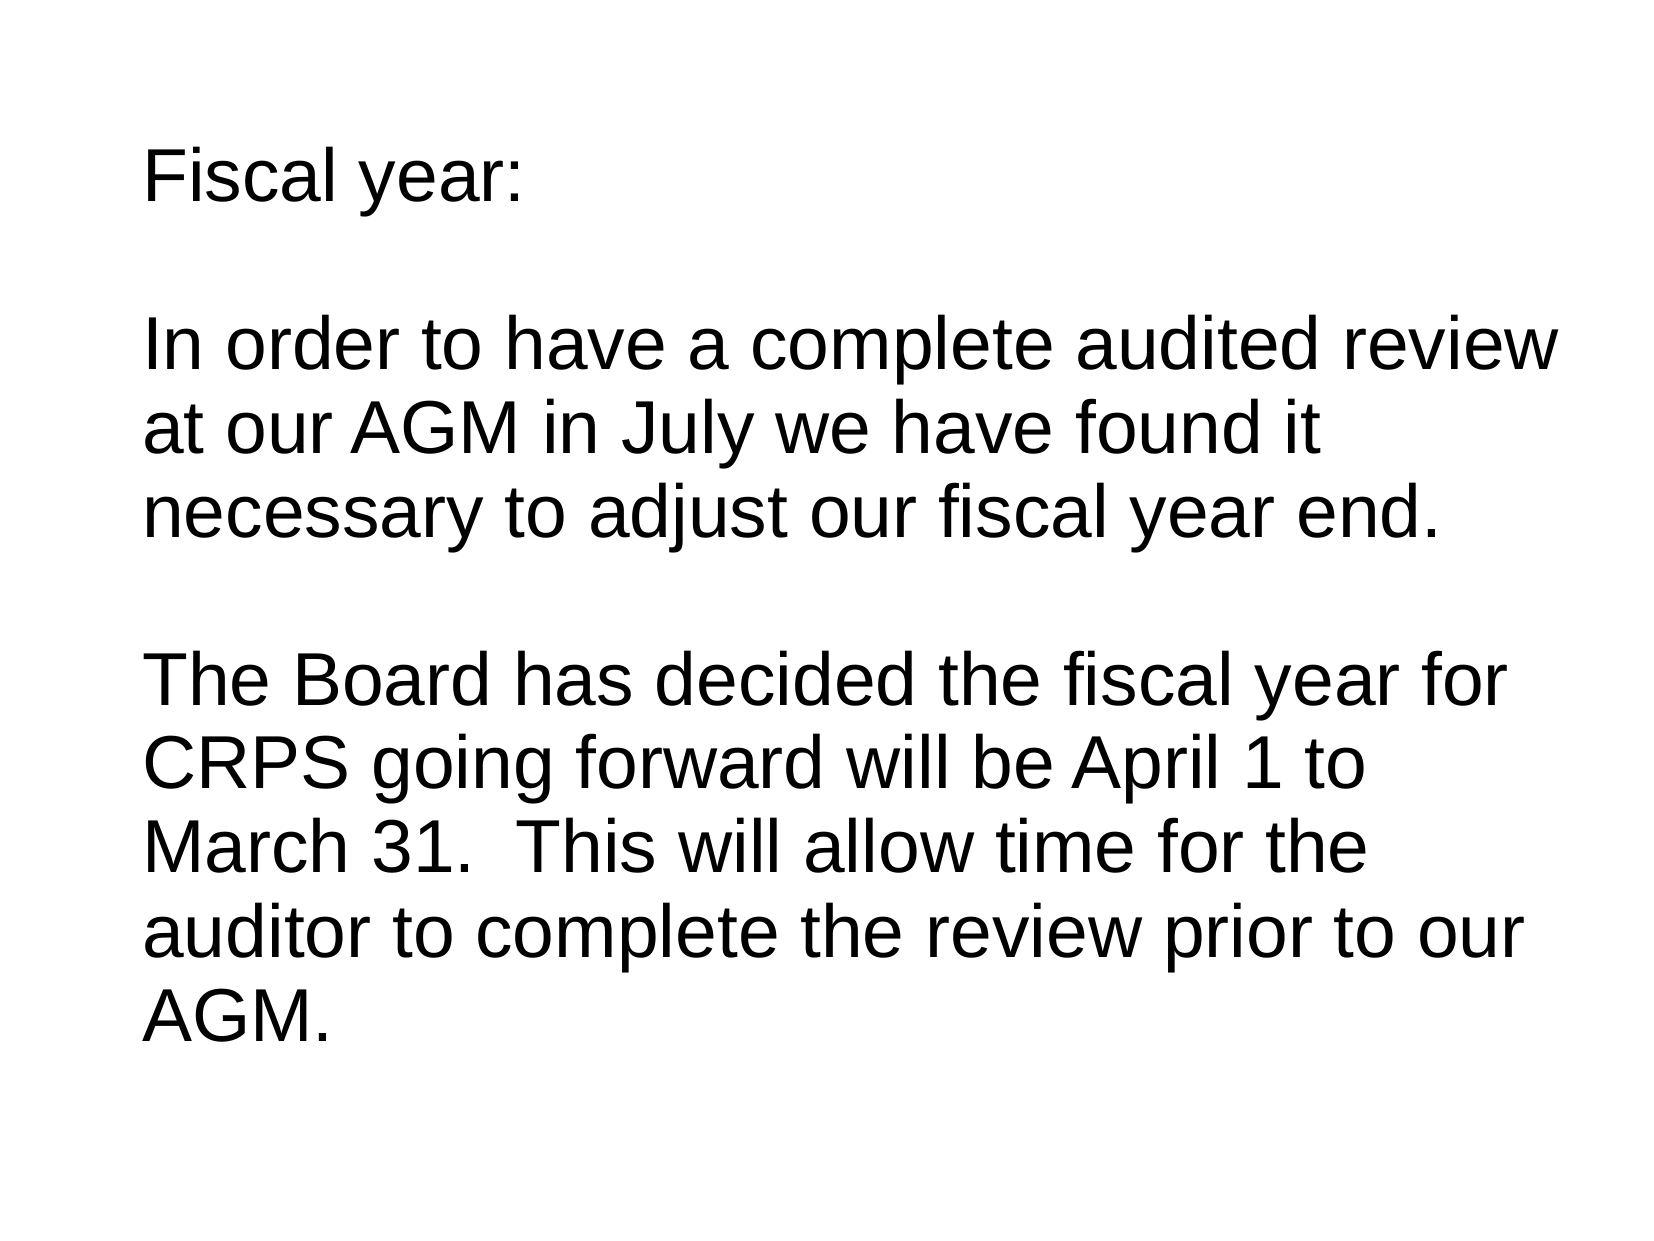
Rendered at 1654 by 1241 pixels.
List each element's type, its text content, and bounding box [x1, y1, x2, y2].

text_box Fiscal year: In order to have a complete audited review at our AGM in July we have found it necessary to adjust our fiscal year end. The Board has decided the fiscal year for CRPS going forward will be April 1 to March 31. This will allow time for the auditor to complete the review prior to our AGM. [127, 125, 1608, 1241]
